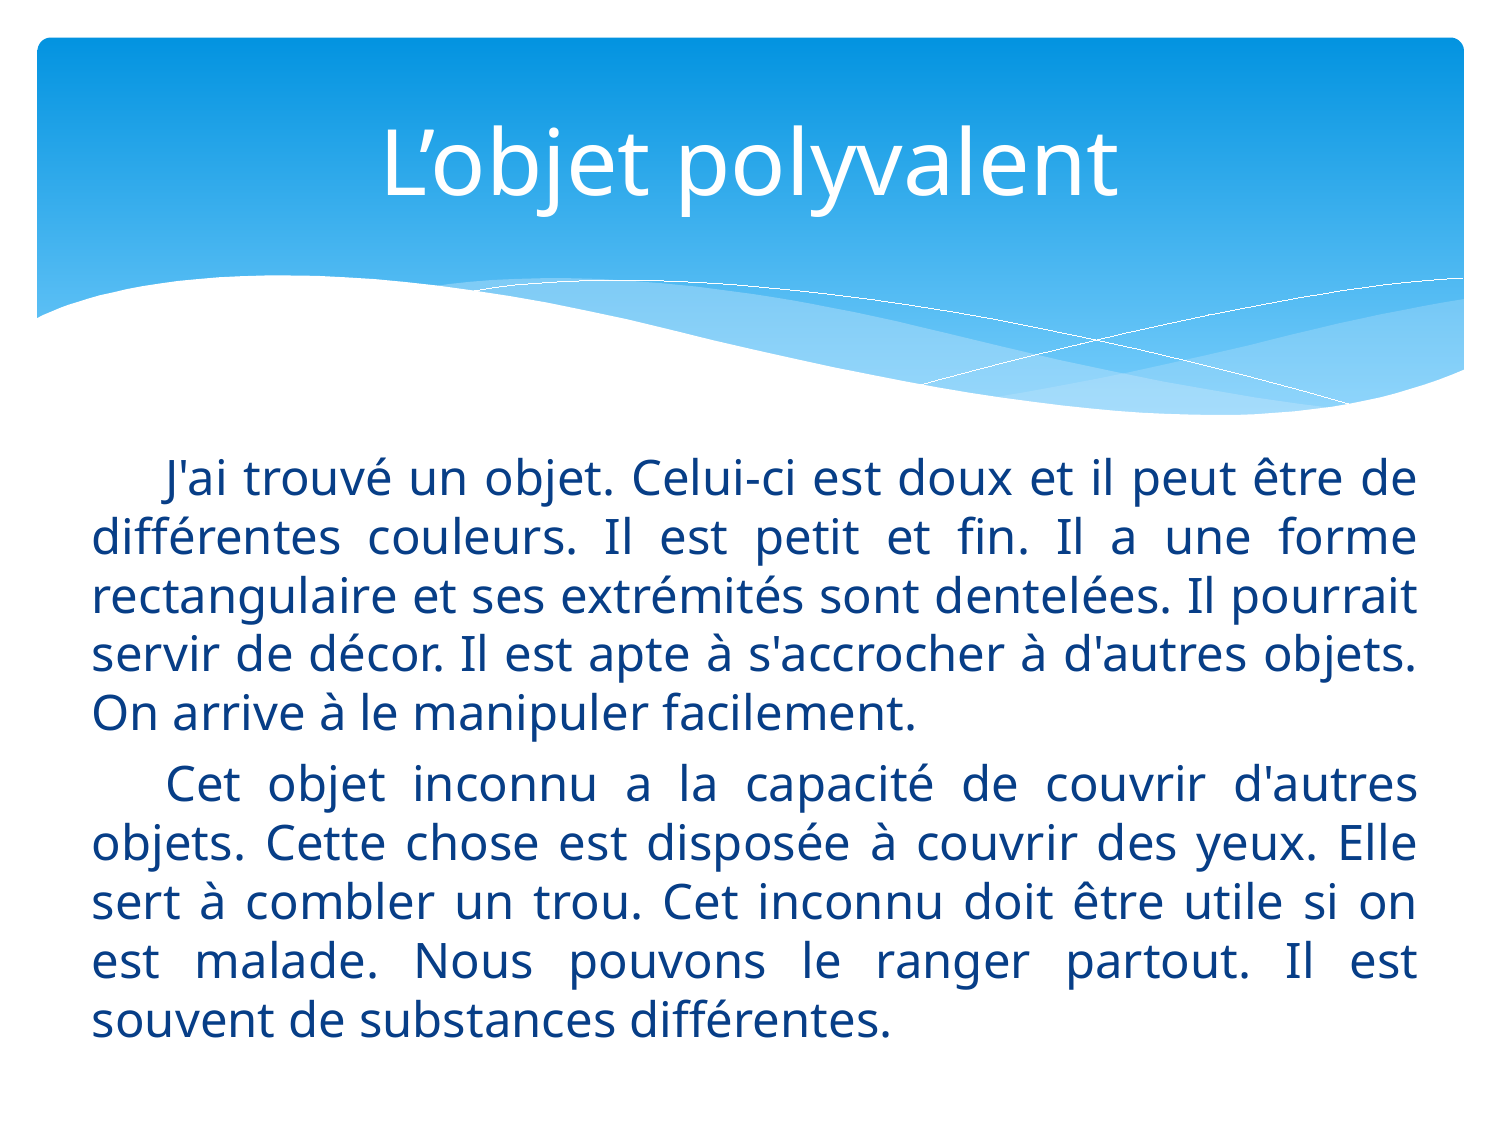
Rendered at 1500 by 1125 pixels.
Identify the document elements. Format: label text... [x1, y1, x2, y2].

title L’objet polyvalent [75, 55, 1426, 262]
list J'ai trouvé un objet. Celui-ci est doux et il peut être de différentes couleurs. Il est petit et fin. Il a une forme rectangulaire et ses extrémités sont dentelées. Il pourrait servir de décor. Il est apte à s'accrocher à d'autres objets. On arrive à le manipuler facilement. Cet objet inconnu a la capacité de couvrir d'autres objets. Cette chose est disposée à couvrir des yeux. Elle sert à combler un trou. Cet inconnu doit être utile si on est malade. Nous pouvons le ranger partout. Il est souvent de substances différentes. [76, 438, 1436, 1059]
